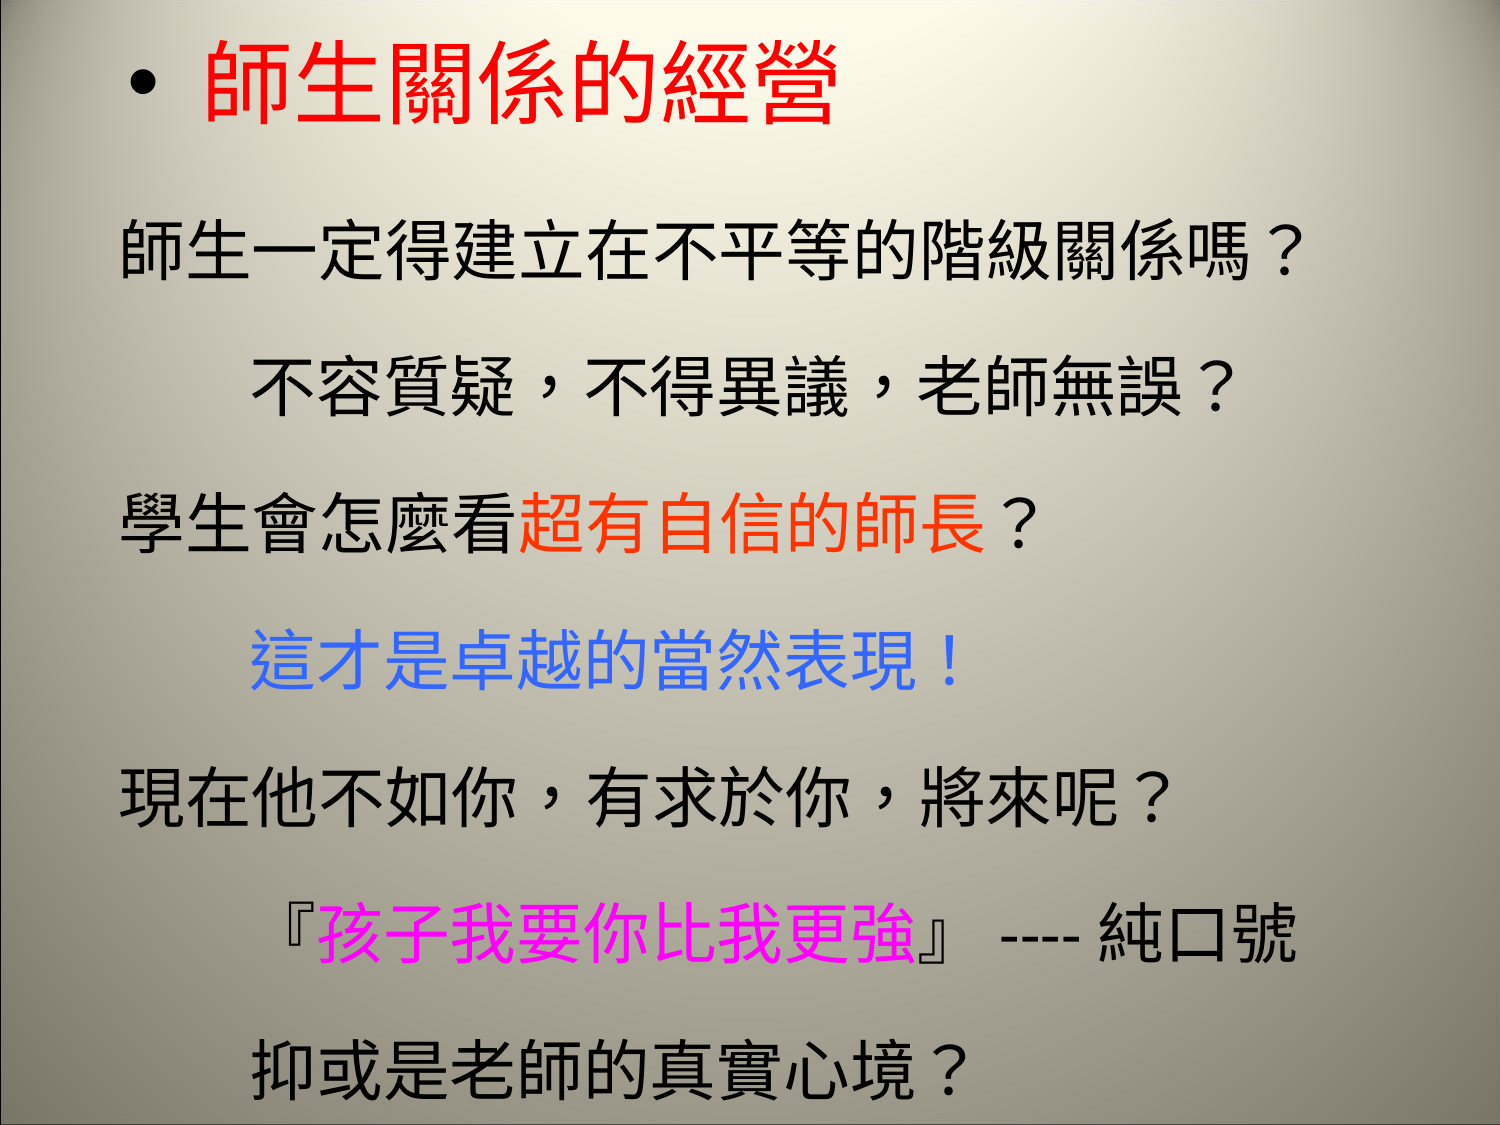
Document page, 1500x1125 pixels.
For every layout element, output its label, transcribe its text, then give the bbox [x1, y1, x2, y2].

title 師生關係的經營 [112, 0, 1118, 160]
list 師生一定得建立在不平等的階級關係嗎？ 不容質疑，不得異議，老師無誤？ 學生會怎麼看超有自信的師長？ 這才是卓越的當然表現！ 現在他不如你，有求於你，將來呢？ 『孩子我要你比我更強』----純口號 抑或是老師的真實心境？ [47, 160, 1447, 1125]
